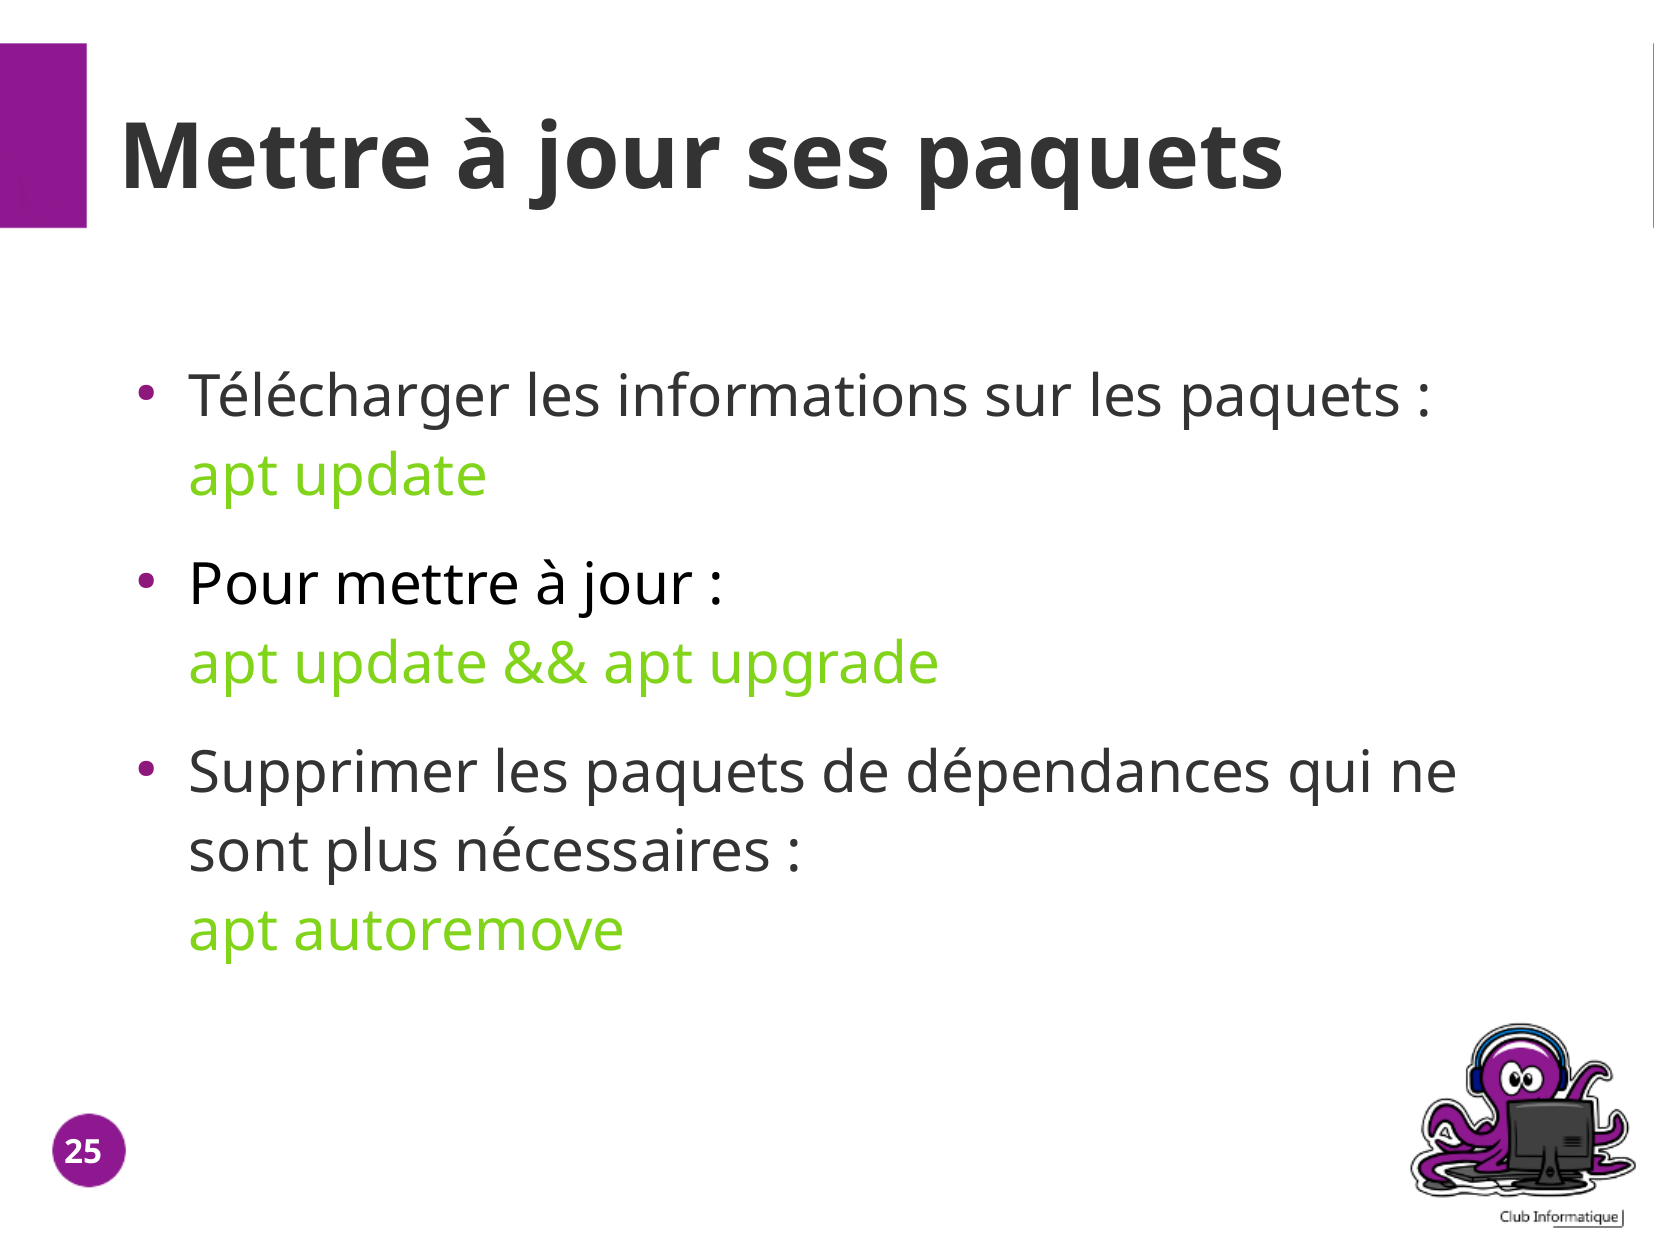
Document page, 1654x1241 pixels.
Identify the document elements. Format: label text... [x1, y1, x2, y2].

picture [0, 0, 1654, 1241]
list Télécharger les informations sur les paquets : apt update Pour mettre à jour : apt update && apt upgrade Supprimer les paquets de dépendances qui ne sont plus nécessaires : apt autoremove [118, 354, 1536, 1074]
title Mettre à jour ses paquets [118, 49, 1571, 257]
